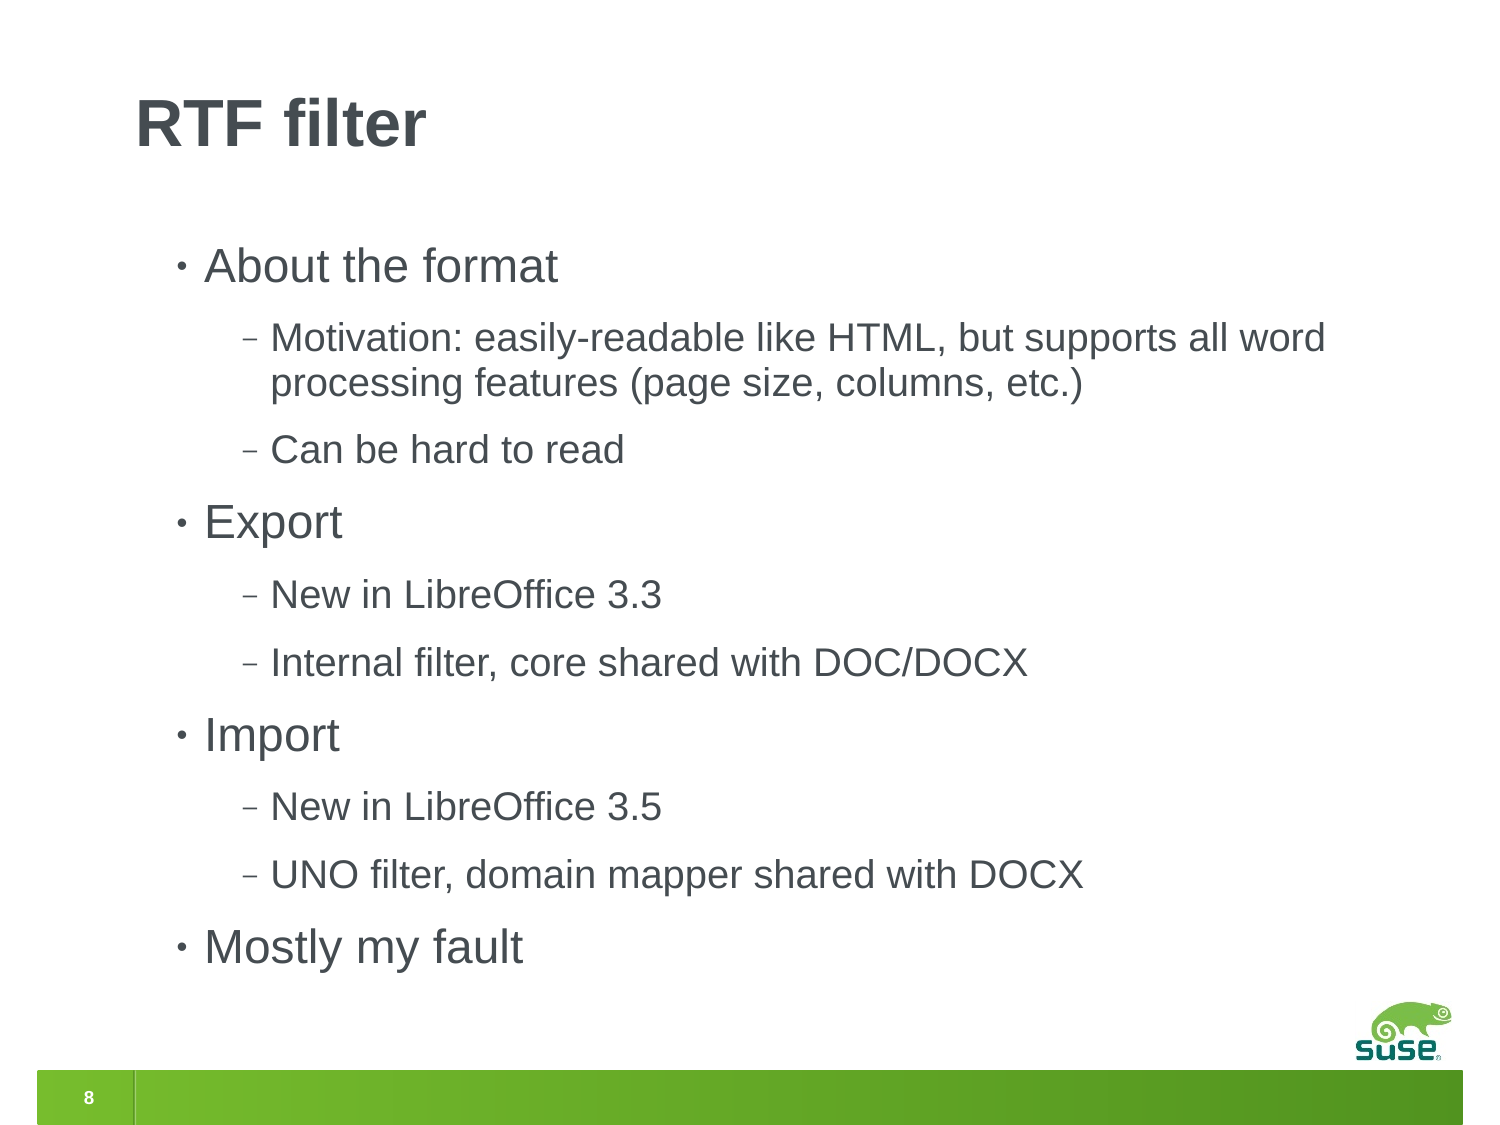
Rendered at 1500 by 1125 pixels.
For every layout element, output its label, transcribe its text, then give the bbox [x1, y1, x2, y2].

list About the format Motivation: easily-readable like HTML, but supports all word processing features (page size, columns, etc.) Can be hard to read Export New in LibreOffice 3.3 Internal filter, core shared with DOC/DOCX Import New in LibreOffice 3.5 UNO filter, domain mapper shared with DOCX Mostly my fault [135, 238, 1372, 982]
title RTF filter [135, 29, 1372, 217]
picture [1355, 1001, 1452, 1061]
